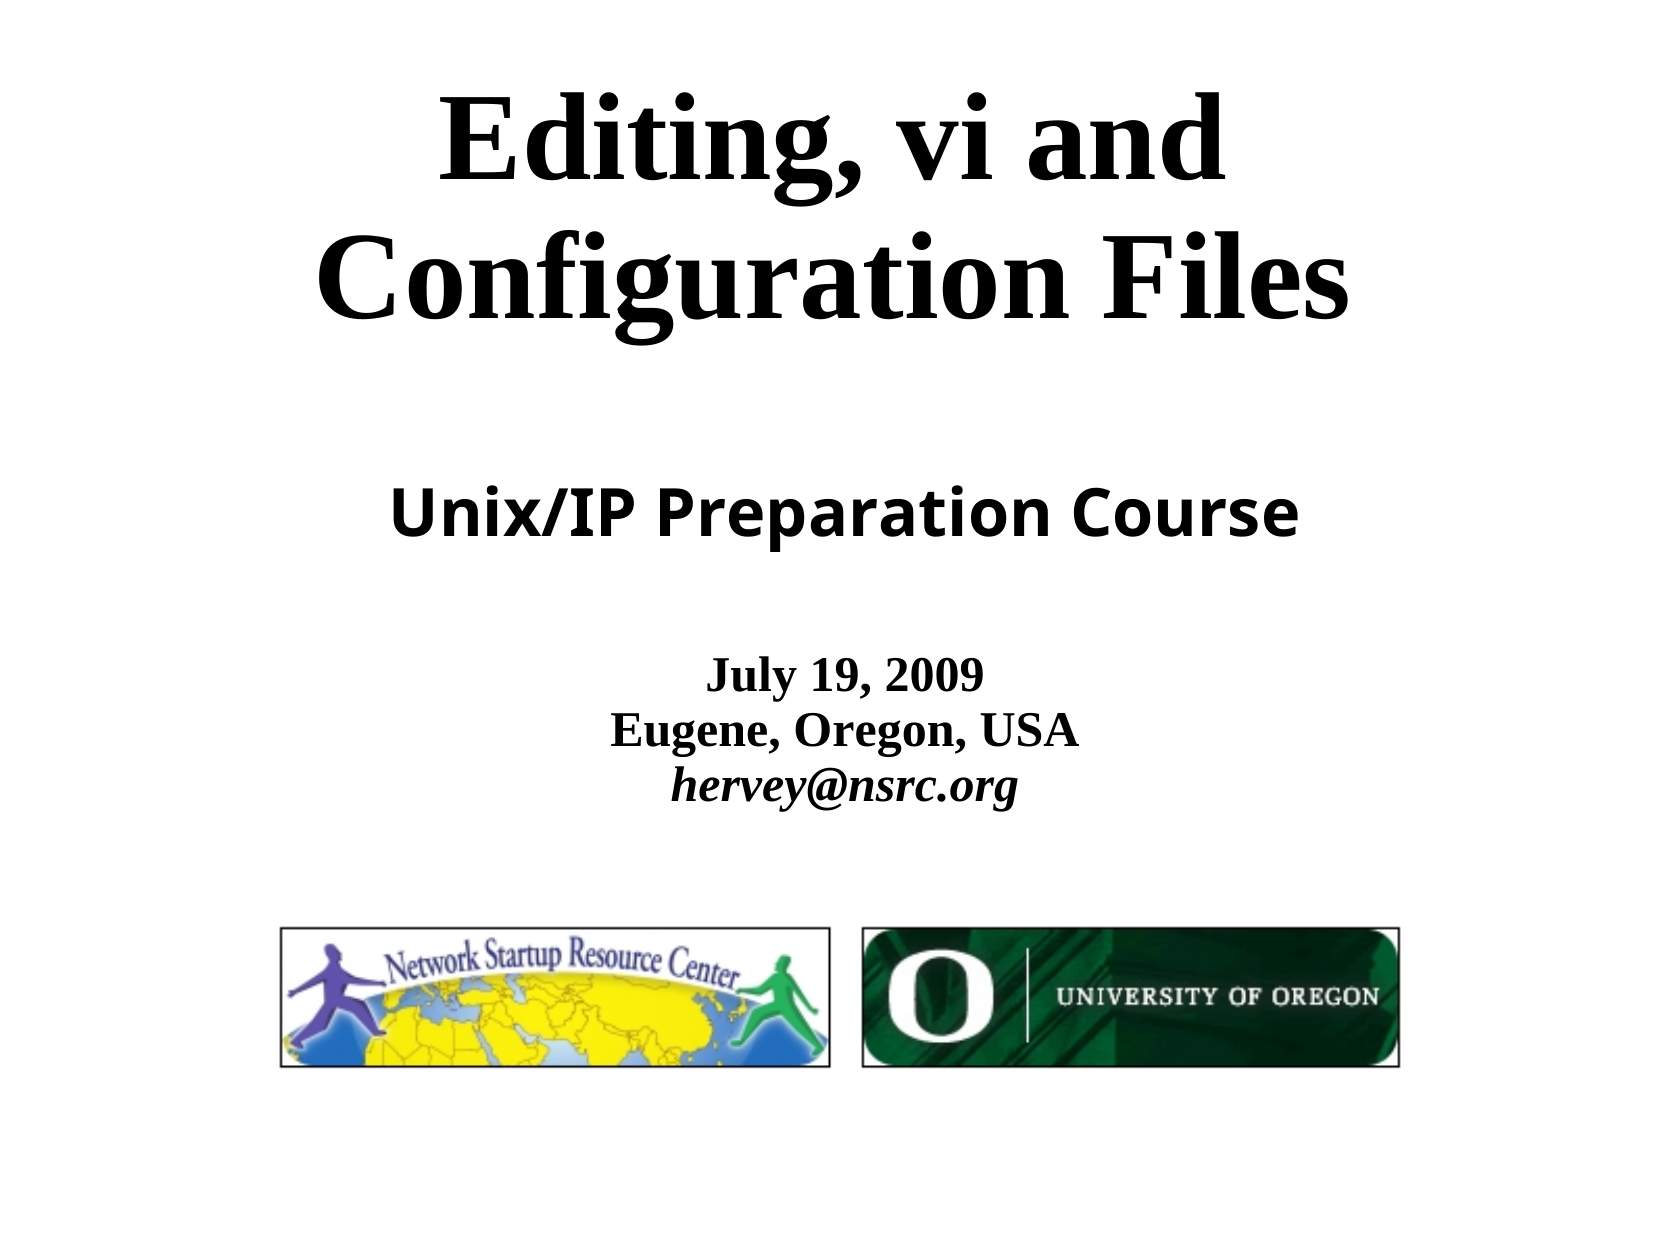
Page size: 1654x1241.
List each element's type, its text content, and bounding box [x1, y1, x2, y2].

subtitle Unix/IP Preparation Course July 19, 2009 Eugene, Oregon, USA hervey@nsrc.org [121, 303, 1534, 1085]
picture [268, 913, 1413, 1085]
title Editing, vi and Configuration Files [127, 68, 1540, 346]
